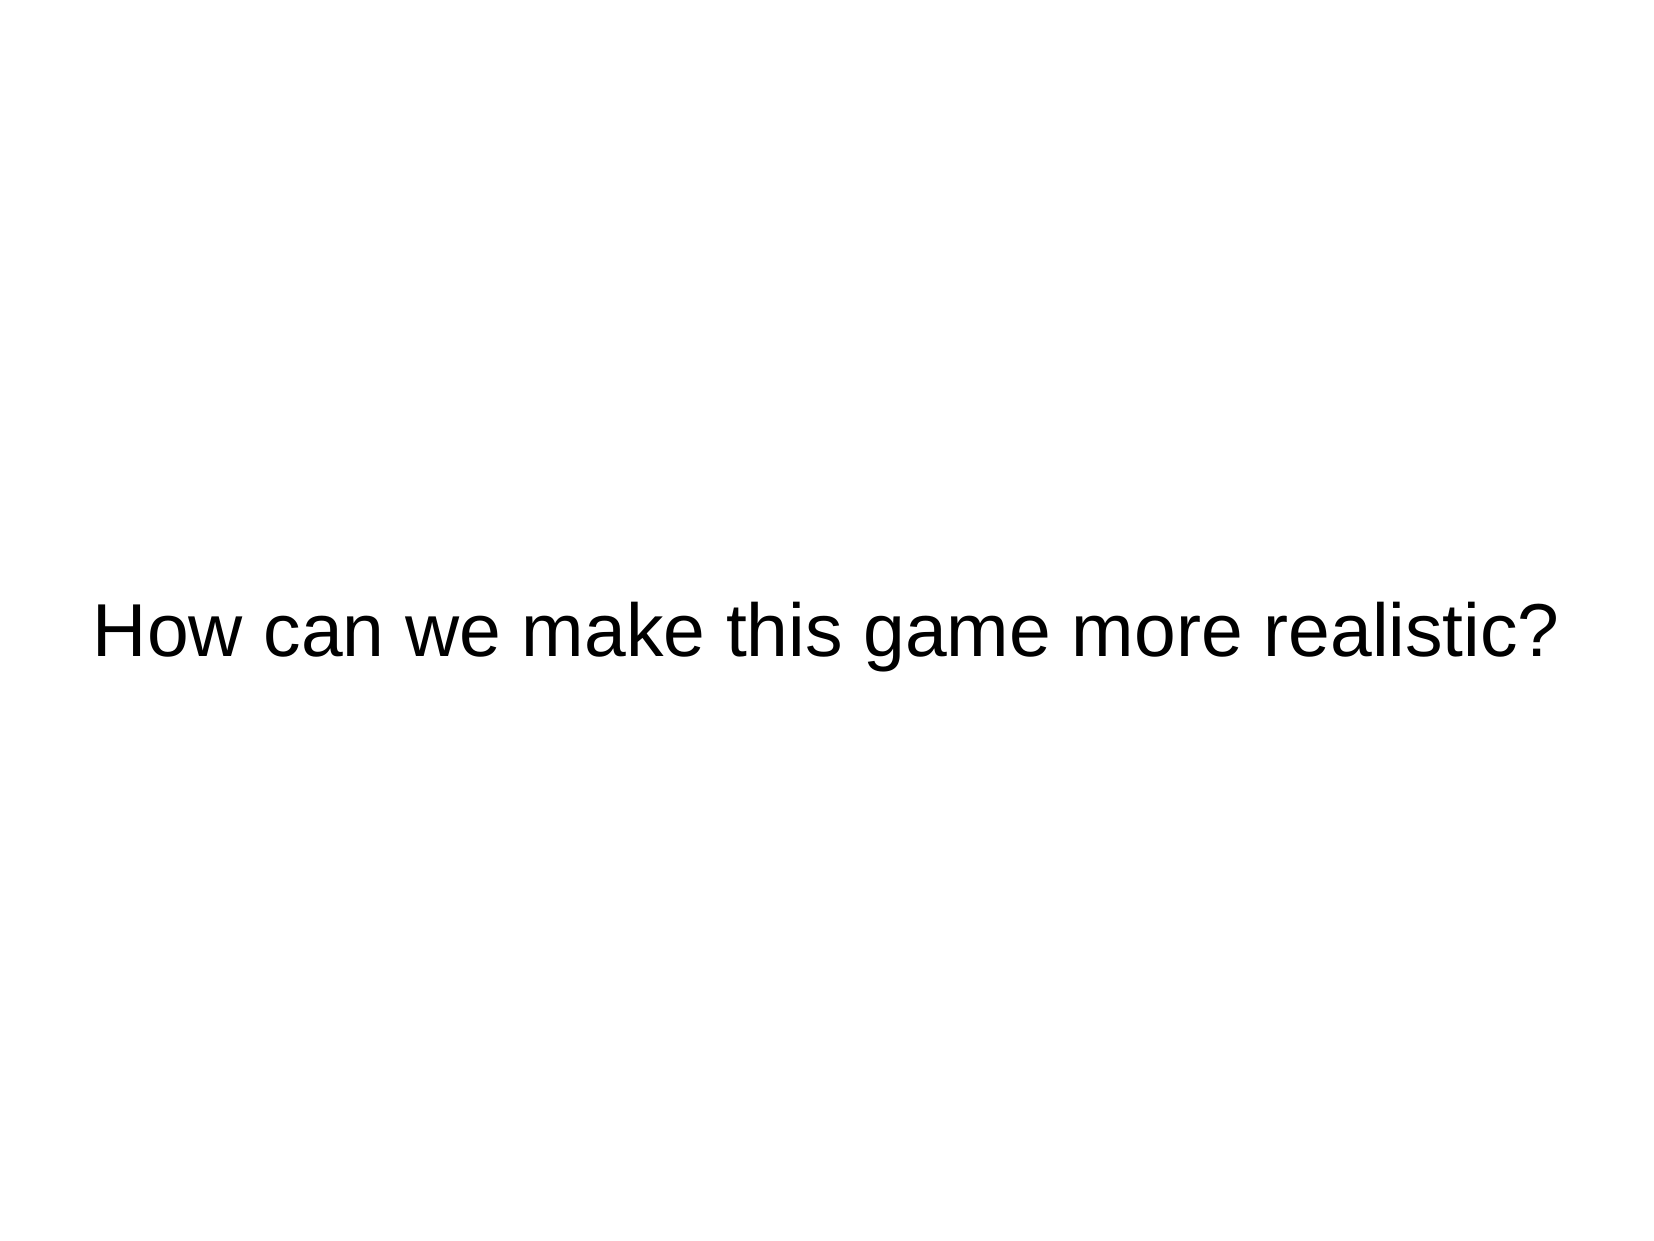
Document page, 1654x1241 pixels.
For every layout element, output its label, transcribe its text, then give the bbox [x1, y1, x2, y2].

text_box How can we make this game more realistic? [82, 549, 1571, 703]
